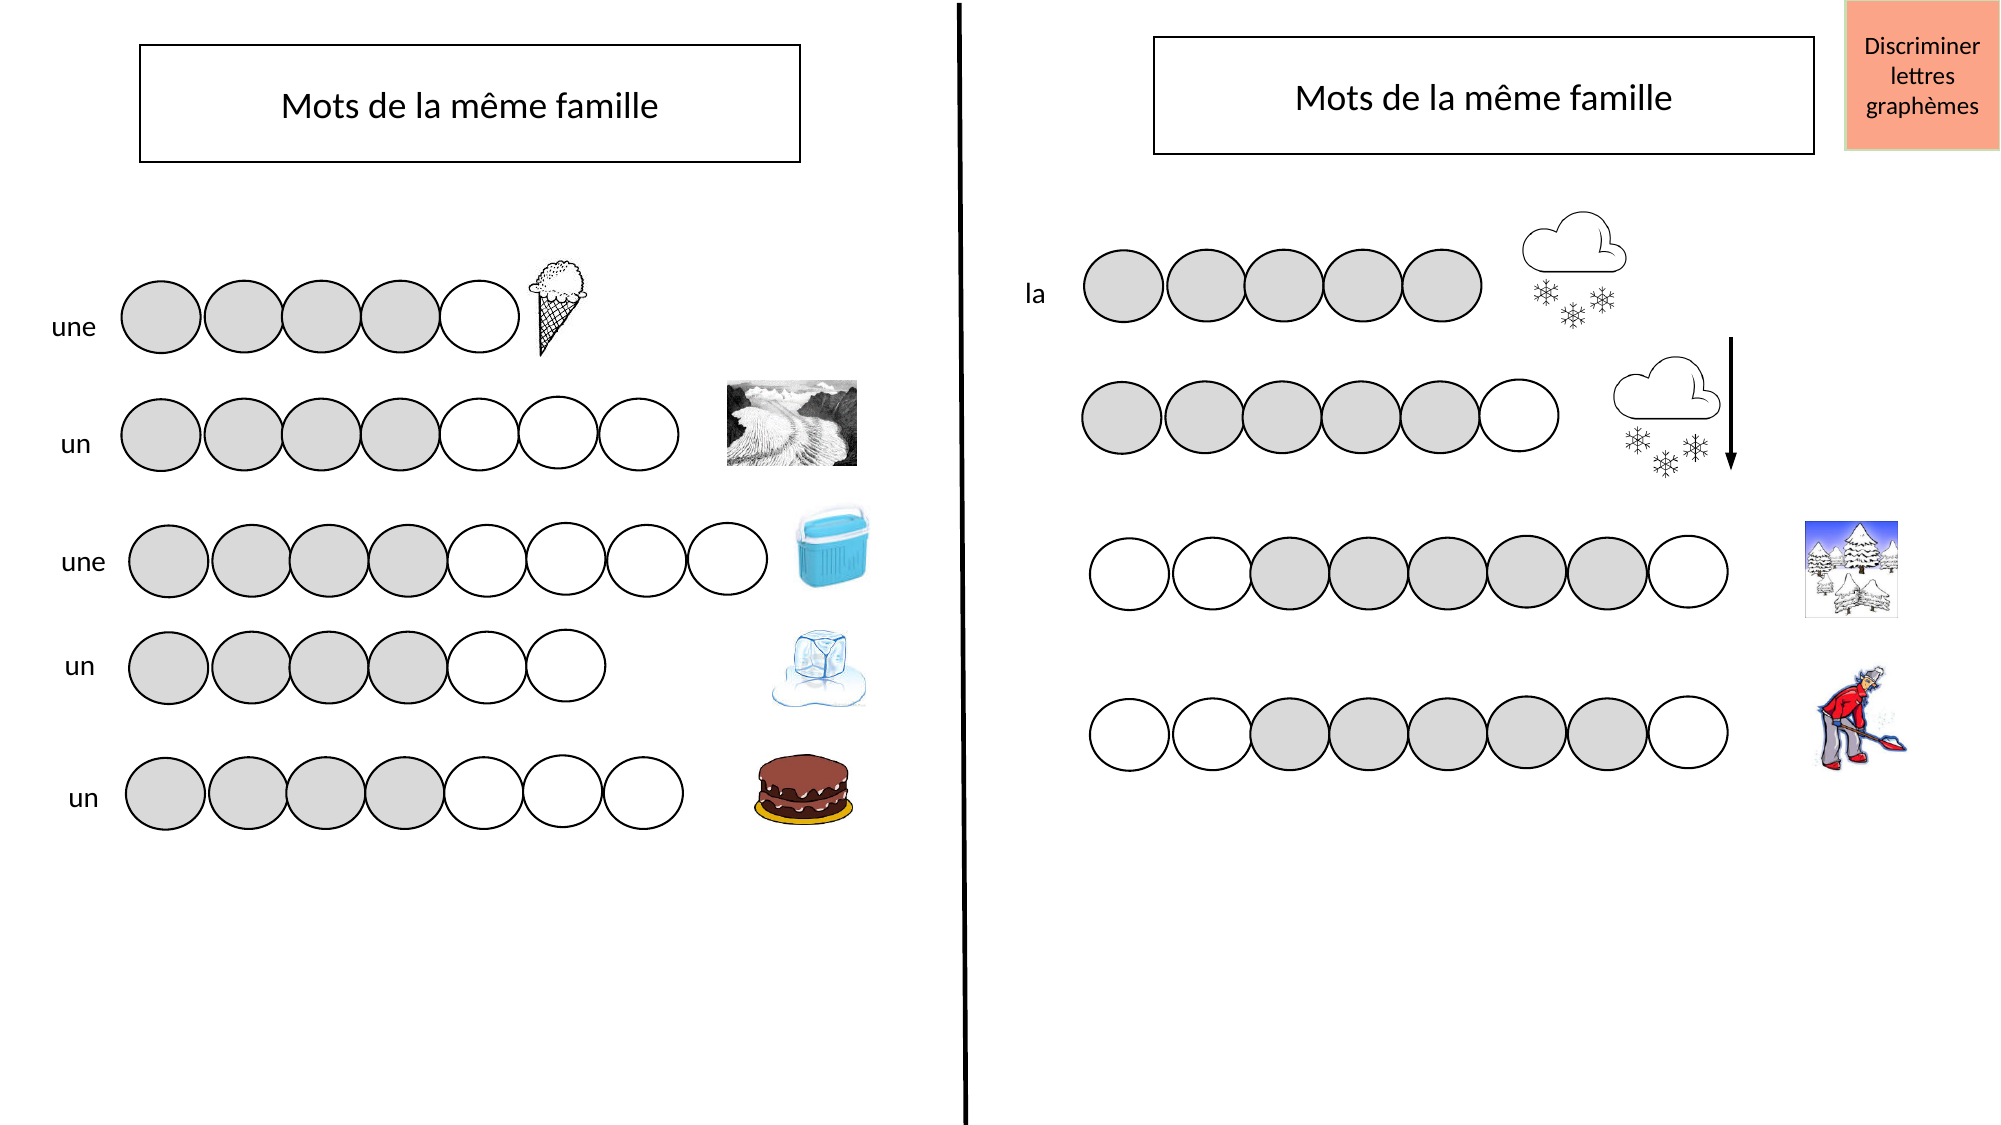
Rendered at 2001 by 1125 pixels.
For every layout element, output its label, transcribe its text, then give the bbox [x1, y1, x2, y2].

text_box [1082, 382, 1162, 454]
text_box Discriminer lettres graphèmes [1846, 0, 2000, 150]
text_box [1165, 379, 1559, 454]
text_box [212, 522, 606, 597]
picture [727, 380, 857, 466]
text_box un [40, 638, 119, 688]
text_box Mots de la même famille [140, 45, 800, 162]
text_box [129, 525, 209, 598]
text_box [204, 280, 519, 353]
text_box [1084, 250, 1164, 323]
picture [1807, 662, 1910, 773]
text_box [209, 755, 683, 829]
text_box Mots de la même famille [1154, 37, 1814, 154]
text_box [129, 632, 209, 704]
text_box [607, 522, 768, 597]
text_box [1089, 699, 1169, 771]
text_box [1089, 538, 1169, 611]
picture [772, 630, 866, 707]
text_box [212, 629, 606, 704]
text_box une [44, 535, 123, 585]
text_box [204, 396, 598, 471]
picture [785, 497, 881, 593]
text_box la [996, 267, 1075, 317]
text_box un [36, 417, 115, 467]
text_box [1173, 696, 1647, 771]
text_box [125, 757, 205, 830]
text_box [1173, 535, 1647, 610]
text_box [1648, 535, 1728, 608]
picture [1610, 354, 1724, 482]
text_box [599, 398, 679, 471]
picture [1519, 209, 1630, 333]
picture [527, 258, 588, 360]
picture [754, 754, 853, 825]
text_box [1167, 249, 1482, 322]
text_box une [35, 300, 113, 350]
text_box un [44, 771, 123, 821]
text_box [121, 281, 201, 354]
picture [1805, 521, 1898, 618]
text_box [1648, 696, 1728, 769]
text_box [121, 399, 201, 471]
